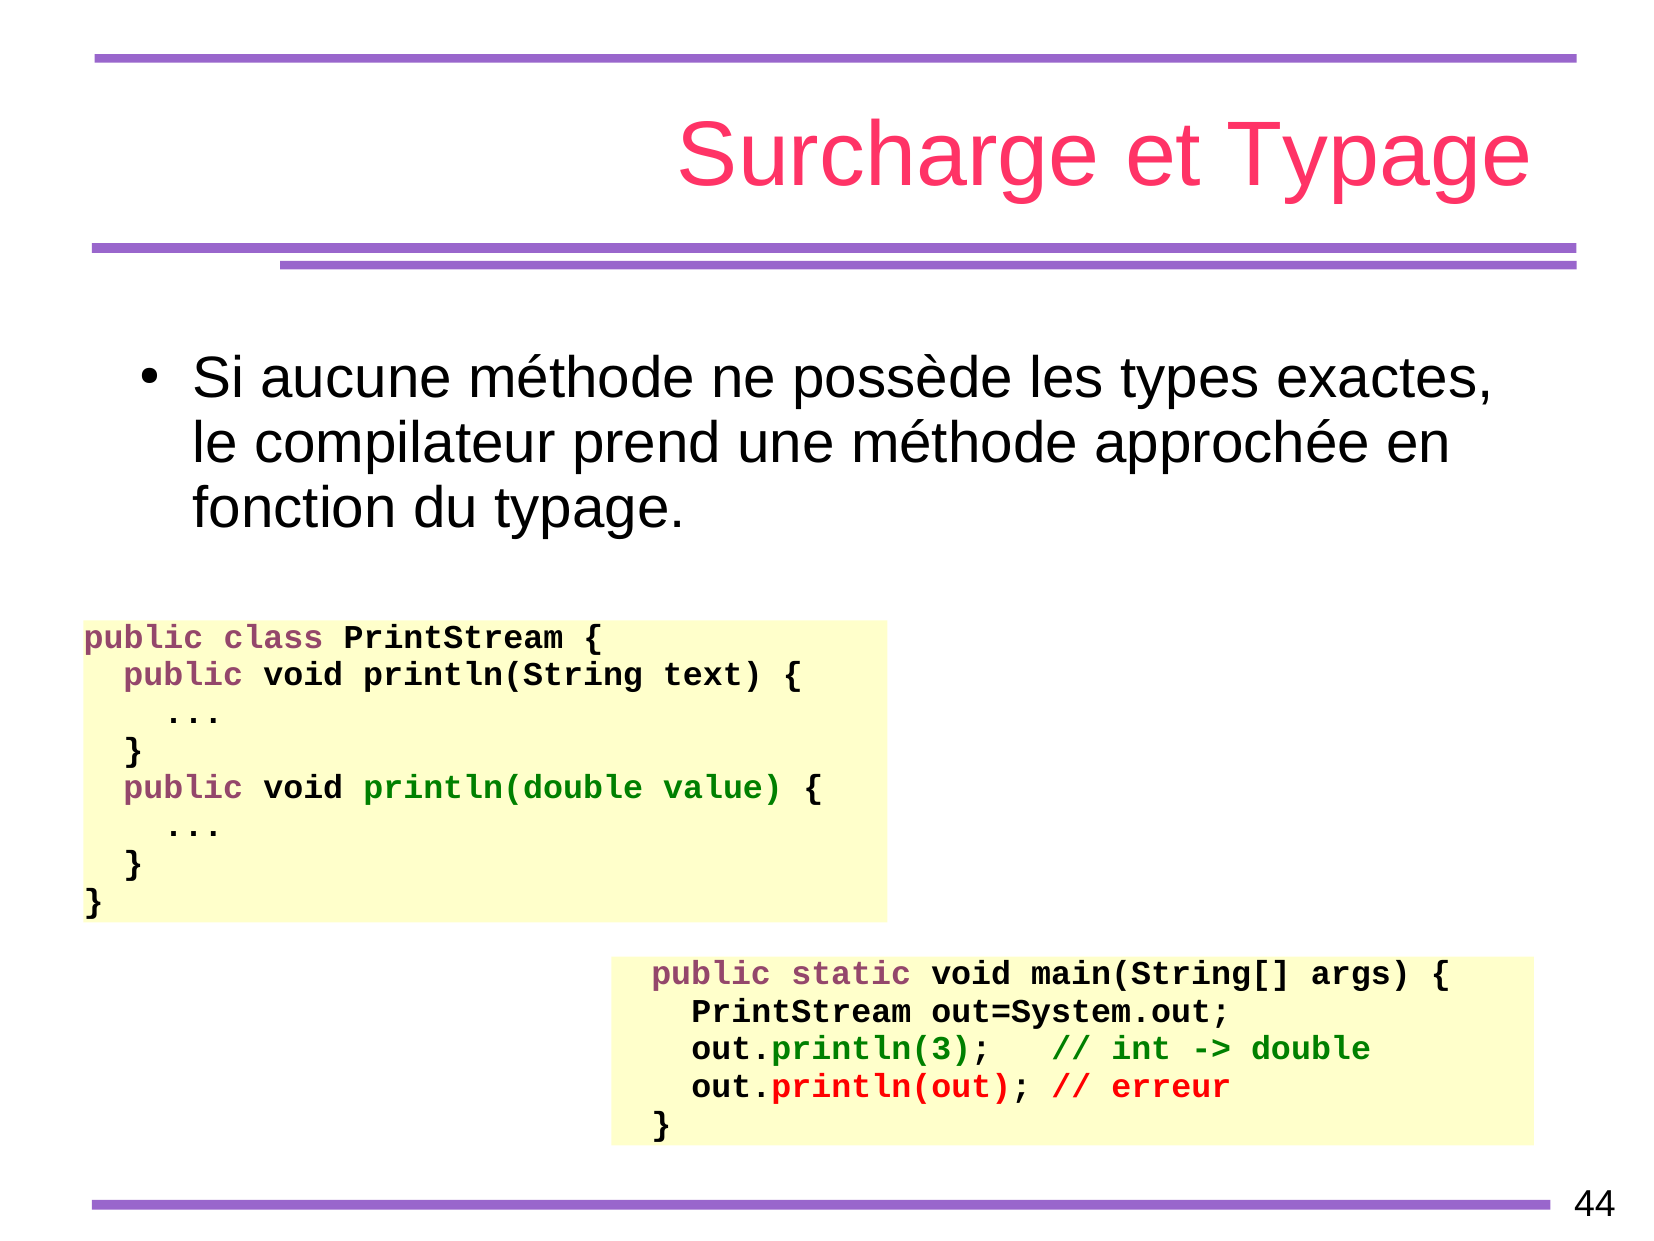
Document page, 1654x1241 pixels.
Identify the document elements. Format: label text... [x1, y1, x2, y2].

text_box public class PrintStream { public void println(String text) { ... } public void println(double value) { ... } } [83, 620, 888, 923]
text_box public static void main(String[] args) { PrintStream out=System.out; out.println(3); // int -> double out.println(out); // erreur } [611, 956, 1534, 1146]
list Si aucune méthode ne possède les types exactes, le compilateur prend une méthode approchée en fonction du typage. [121, 344, 1534, 1127]
title Surcharge et Typage [121, 49, 1534, 257]
